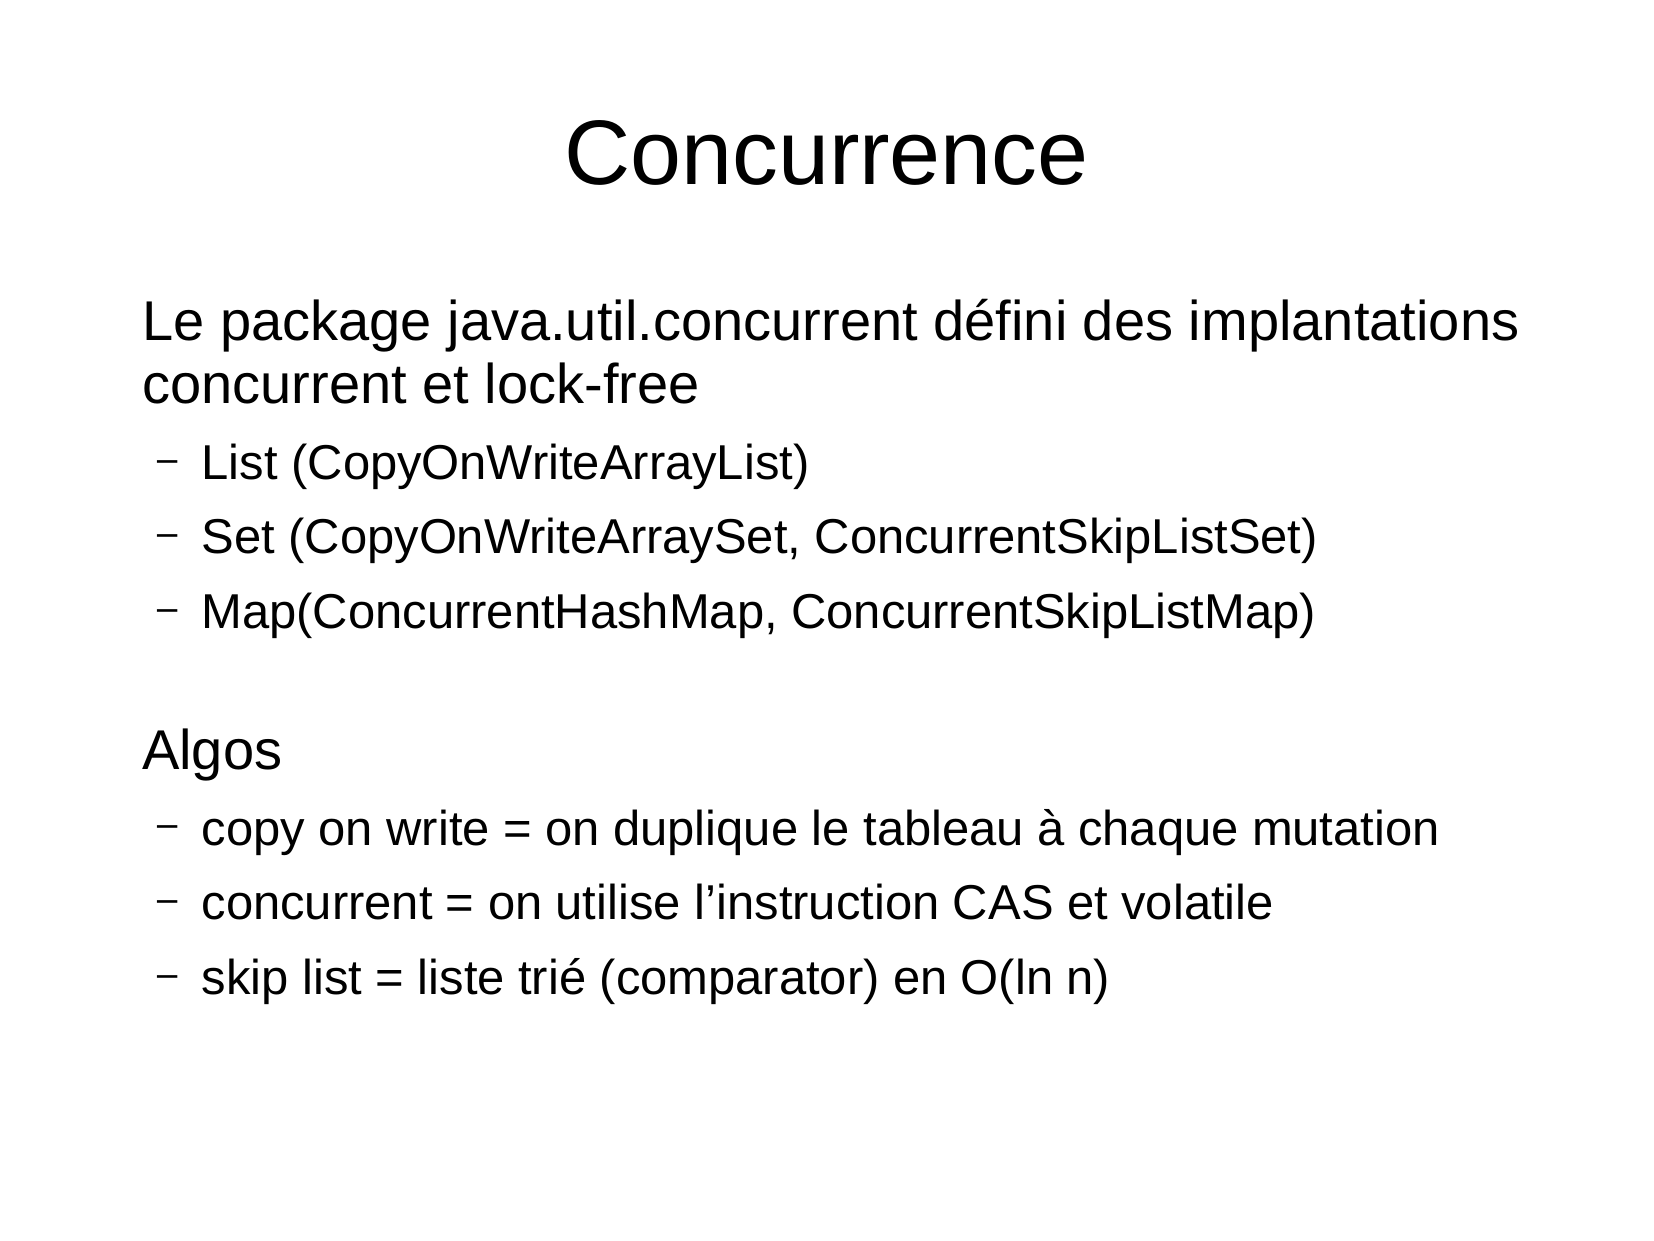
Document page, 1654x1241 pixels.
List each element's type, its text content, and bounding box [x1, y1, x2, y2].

title Concurrence [82, 49, 1571, 257]
list Le package java.util.concurrent défini des implantations concurrent et lock-free List (CopyOnWriteArrayList) Set (CopyOnWriteArraySet, ConcurrentSkipListSet) Map(ConcurrentHashMap, ConcurrentSkipListMap) Algos copy on write = on duplique le tableau à chaque mutation concurrent = on utilise l’instruction CAS et volatile skip list = liste trié (comparator) en O(ln n) [82, 290, 1571, 1010]
